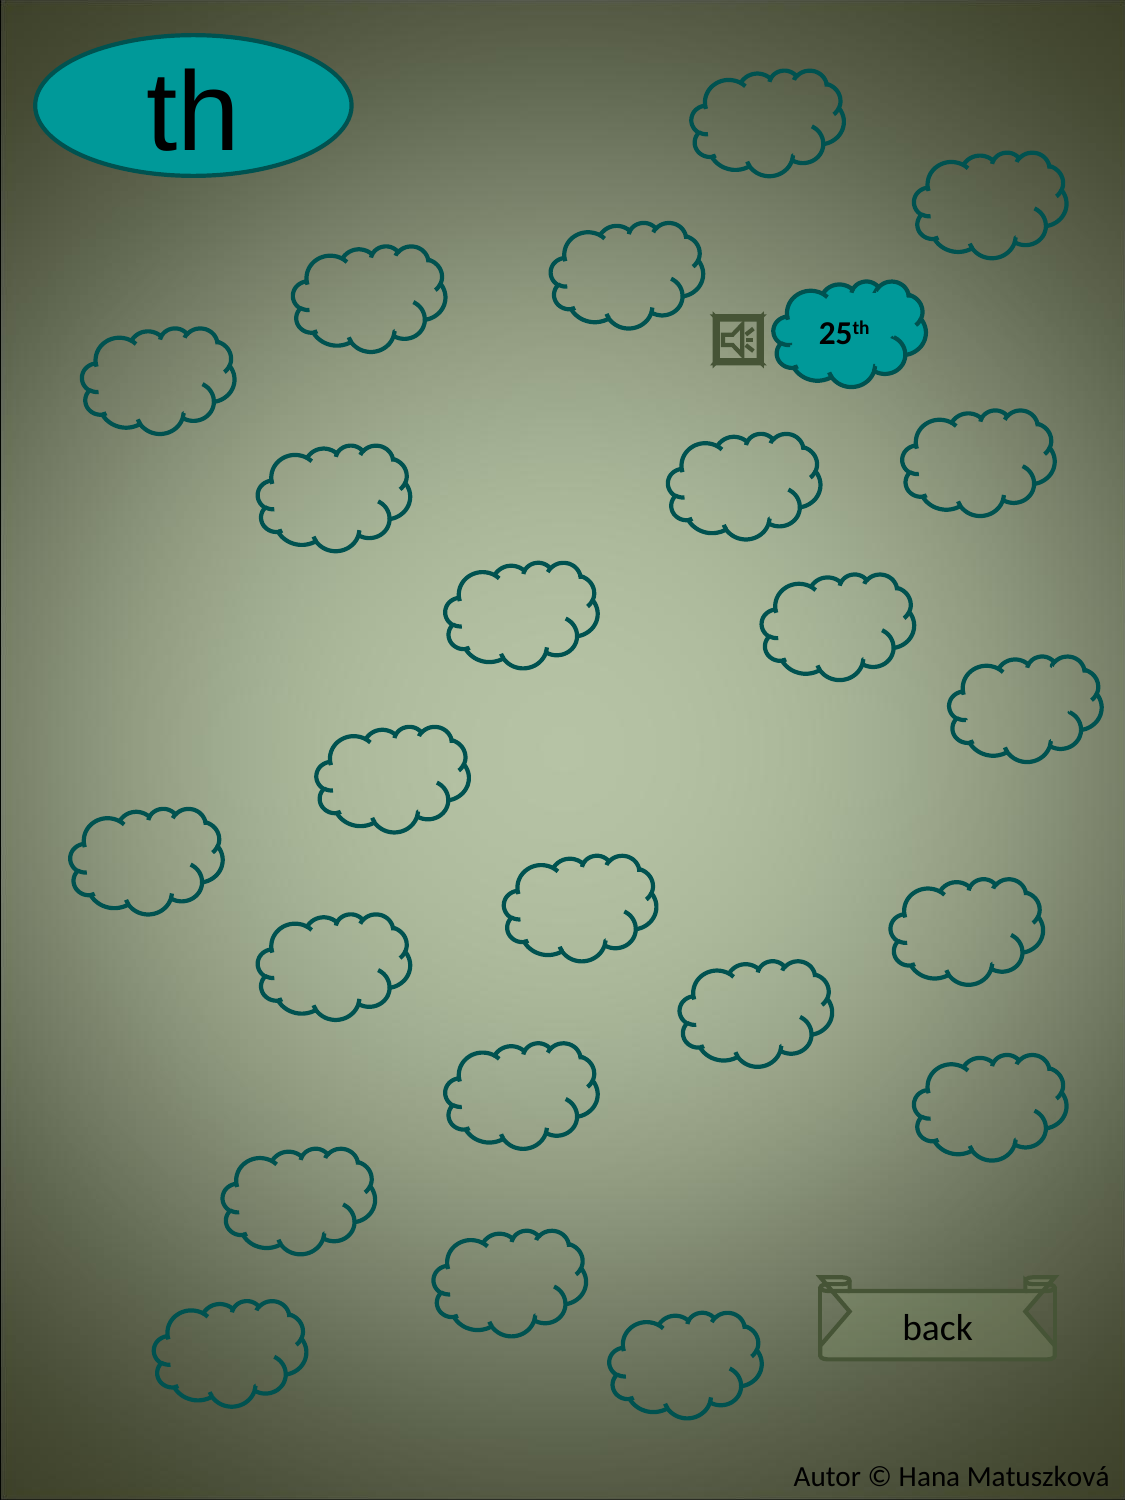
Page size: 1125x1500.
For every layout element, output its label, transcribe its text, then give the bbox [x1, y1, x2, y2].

text_box 25th [773, 281, 926, 388]
text_box back [820, 1277, 1055, 1360]
text_box Autor © Hana Matuszková [778, 1449, 1125, 1500]
text_box th [35, 35, 352, 176]
picture [0, 0, 1125, 1500]
